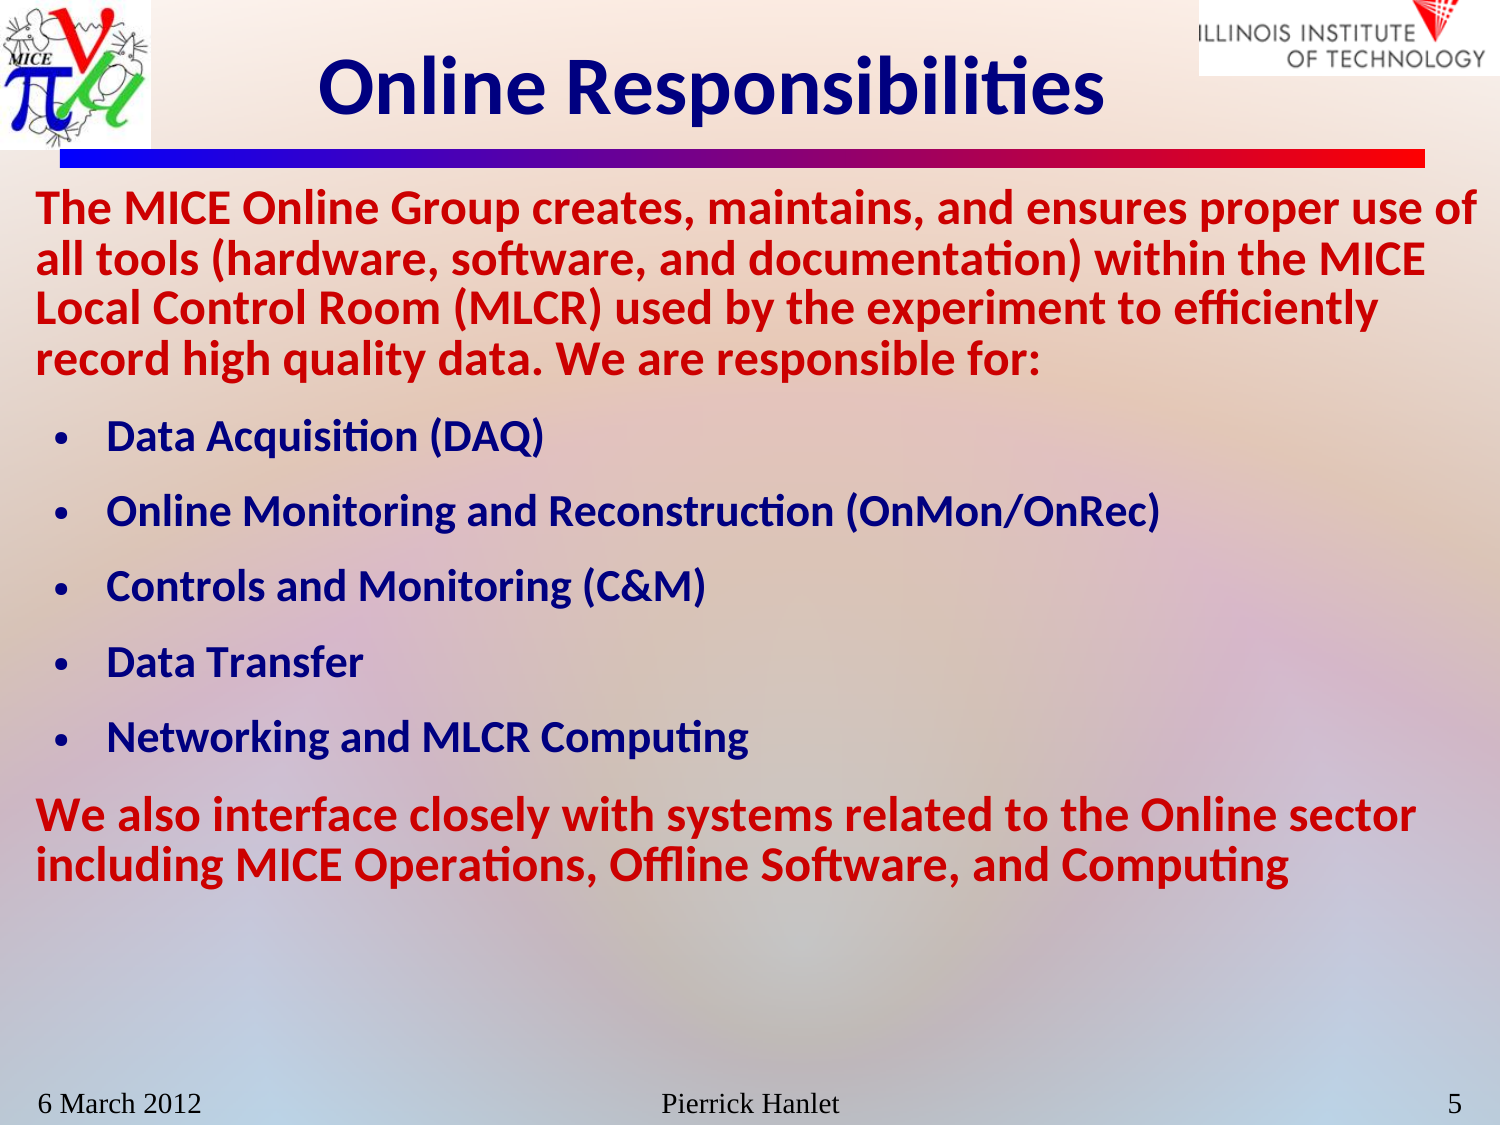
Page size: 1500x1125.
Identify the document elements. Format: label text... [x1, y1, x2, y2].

picture [67, 1097, 77, 1108]
picture [667, 1097, 673, 1104]
text_box The MICE Online Group creates, maintains, and ensures proper use of all tools (hardware, software, and documentation) within the MICE Local Control Room (MLCR) used by the experiment to efficiently record high quality data. We are responsible for: Data Acquisition (DAQ) Online Monitoring and Reconstruction (OnMon/OnRec) Controls and Monitoring (C&M) Data Transfer Networking and MLCR Computing We also interface closely with systems related to the Online sector including MICE Operations, Offline Software, and Computing [35, 187, 1500, 1097]
title Online Responsibilities [149, 37, 1275, 150]
picture [41, 1103, 48, 1112]
picture [767, 1097, 776, 1103]
picture [0, 0, 1500, 1125]
picture [161, 1097, 168, 1112]
